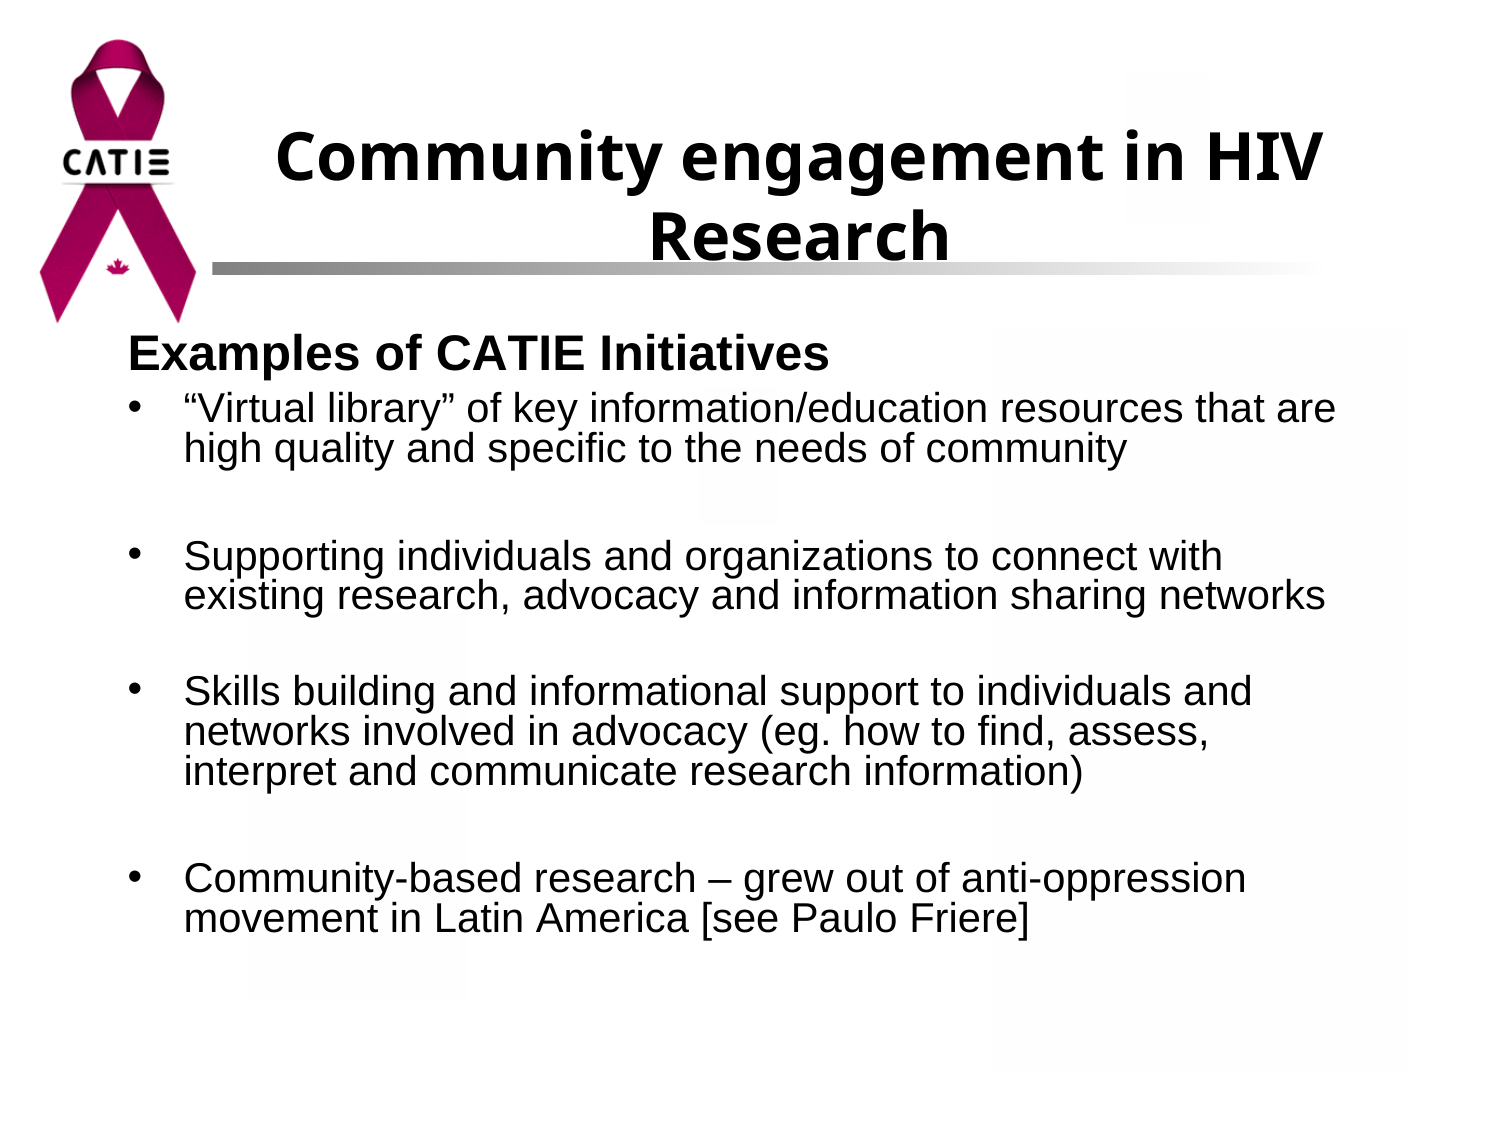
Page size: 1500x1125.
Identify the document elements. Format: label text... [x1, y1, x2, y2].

title Community engagement in HIV Research [212, 99, 1388, 288]
list Examples of CATIE Initiatives “Virtual library” of key information/education resources that are high quality and specific to the needs of community Supporting individuals and organizations to connect with existing research, advocacy and information sharing networks Skills building and informational support to individuals and networks involved in advocacy (eg. how to find, assess, interpret and communicate research information) Community-based research – grew out of anti-oppression movement in Latin America [see Paulo Friere] [112, 324, 1388, 1001]
picture [37, 37, 198, 325]
